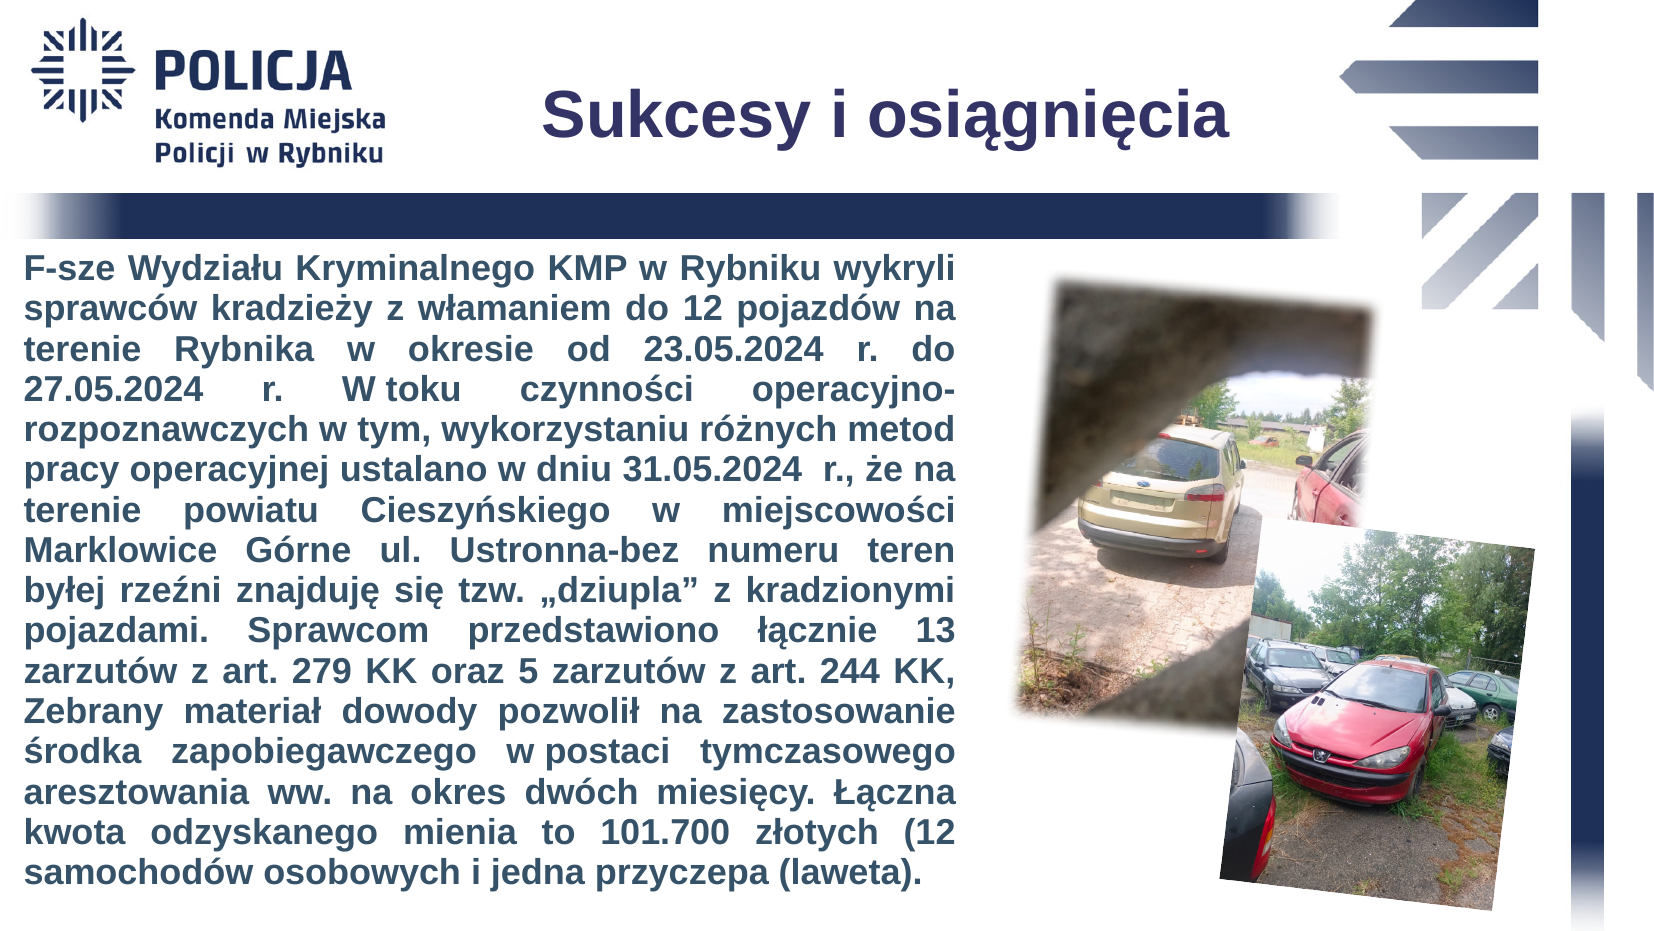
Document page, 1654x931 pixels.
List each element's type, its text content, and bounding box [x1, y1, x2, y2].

list F-sze Wydziału Kryminalnego KMP w Rybniku wykryli sprawców kradzieży z włamaniem do 12 pojazdów na terenie Rybnika w okresie od 23.05.2024 r. do 27.05.2024 r. W toku czynności operacyjno-rozpoznawczych w tym, wykorzystaniu różnych metod pracy operacyjnej ustalano w dniu 31.05.2024 r., że na terenie powiatu Cieszyńskiego w miejscowości Marklowice Górne ul. Ustronna-bez numeru teren byłej rzeźni znajduję się tzw. „dziupla” z kradzionymi pojazdami. Sprawcom przedstawiono łącznie 13 zarzutów z art. 279 KK oraz 5 zarzutów z art. 244 KK, Zebrany materiał dowody pozwolił na zastosowanie środka zapobiegawczego w postaci tymczasowego aresztowania ww. na okres dwóch miesięcy. Łączna kwota odzyskanego mienia to 101.700 złotych (12 samochodów osobowych i jedna przyczepa (laweta). [23, 248, 957, 922]
title Sukcesy i osiągnięcia [141, 37, 1630, 193]
picture [0, 0, 1654, 931]
